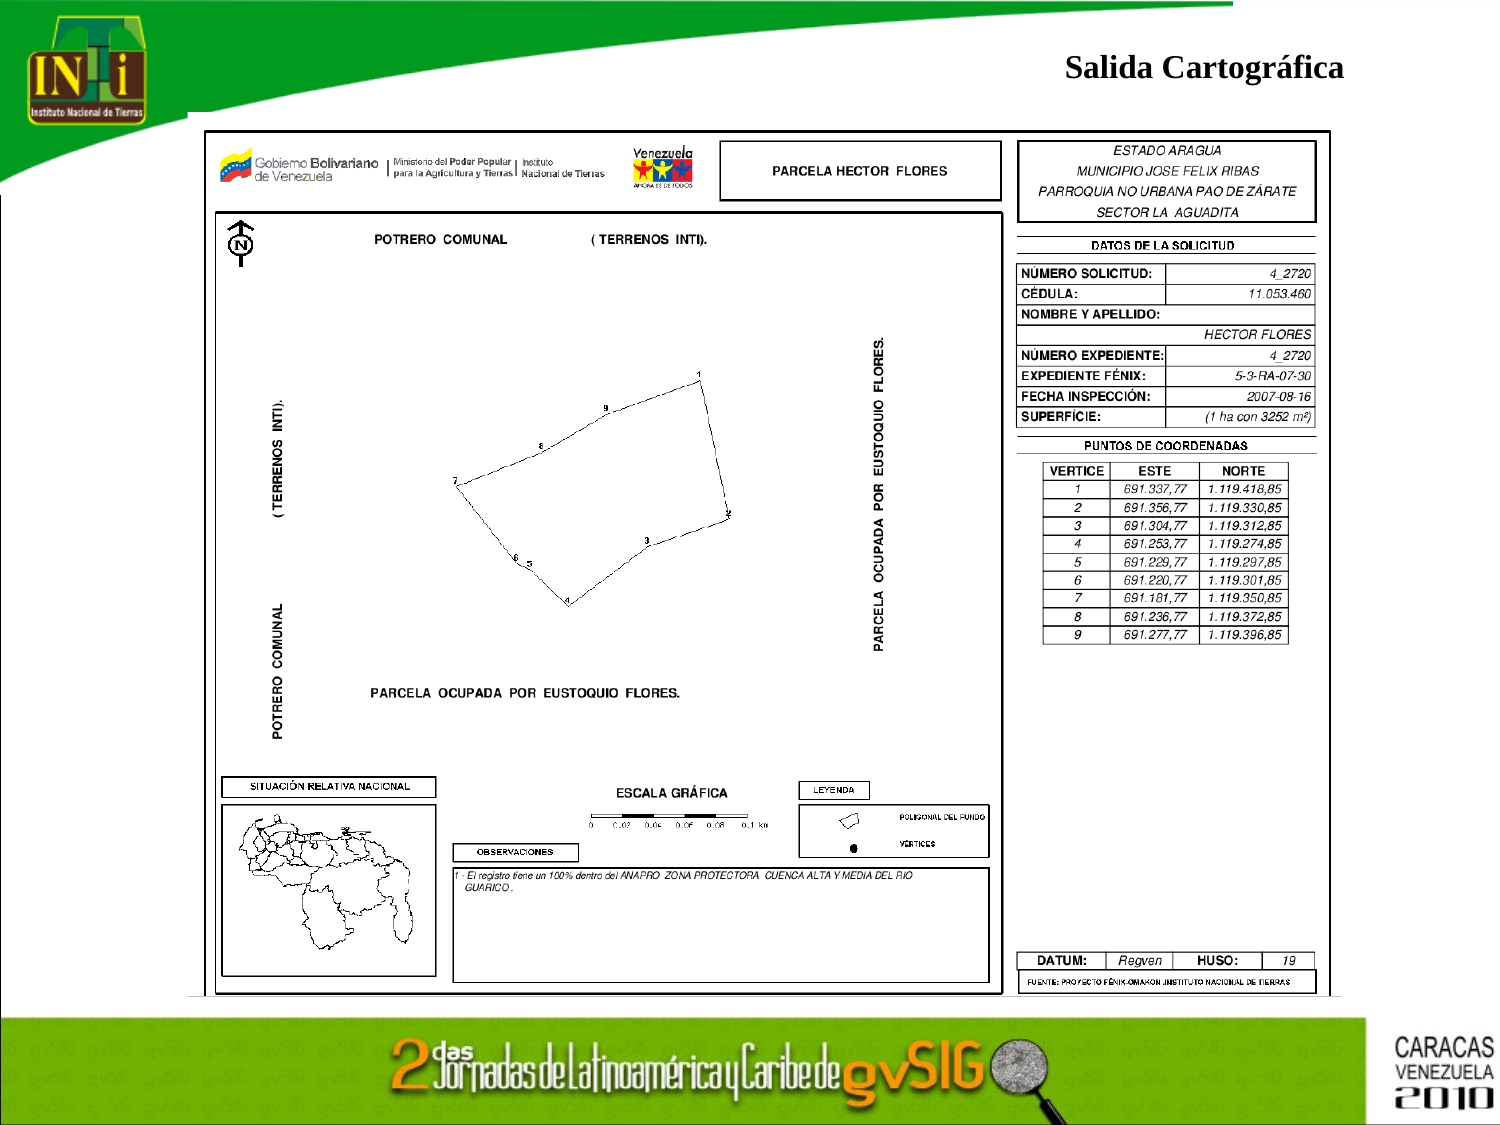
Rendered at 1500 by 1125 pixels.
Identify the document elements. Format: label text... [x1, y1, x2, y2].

text_box Salida Cartográfica [1050, 37, 1361, 93]
picture [0, 0, 1500, 1125]
